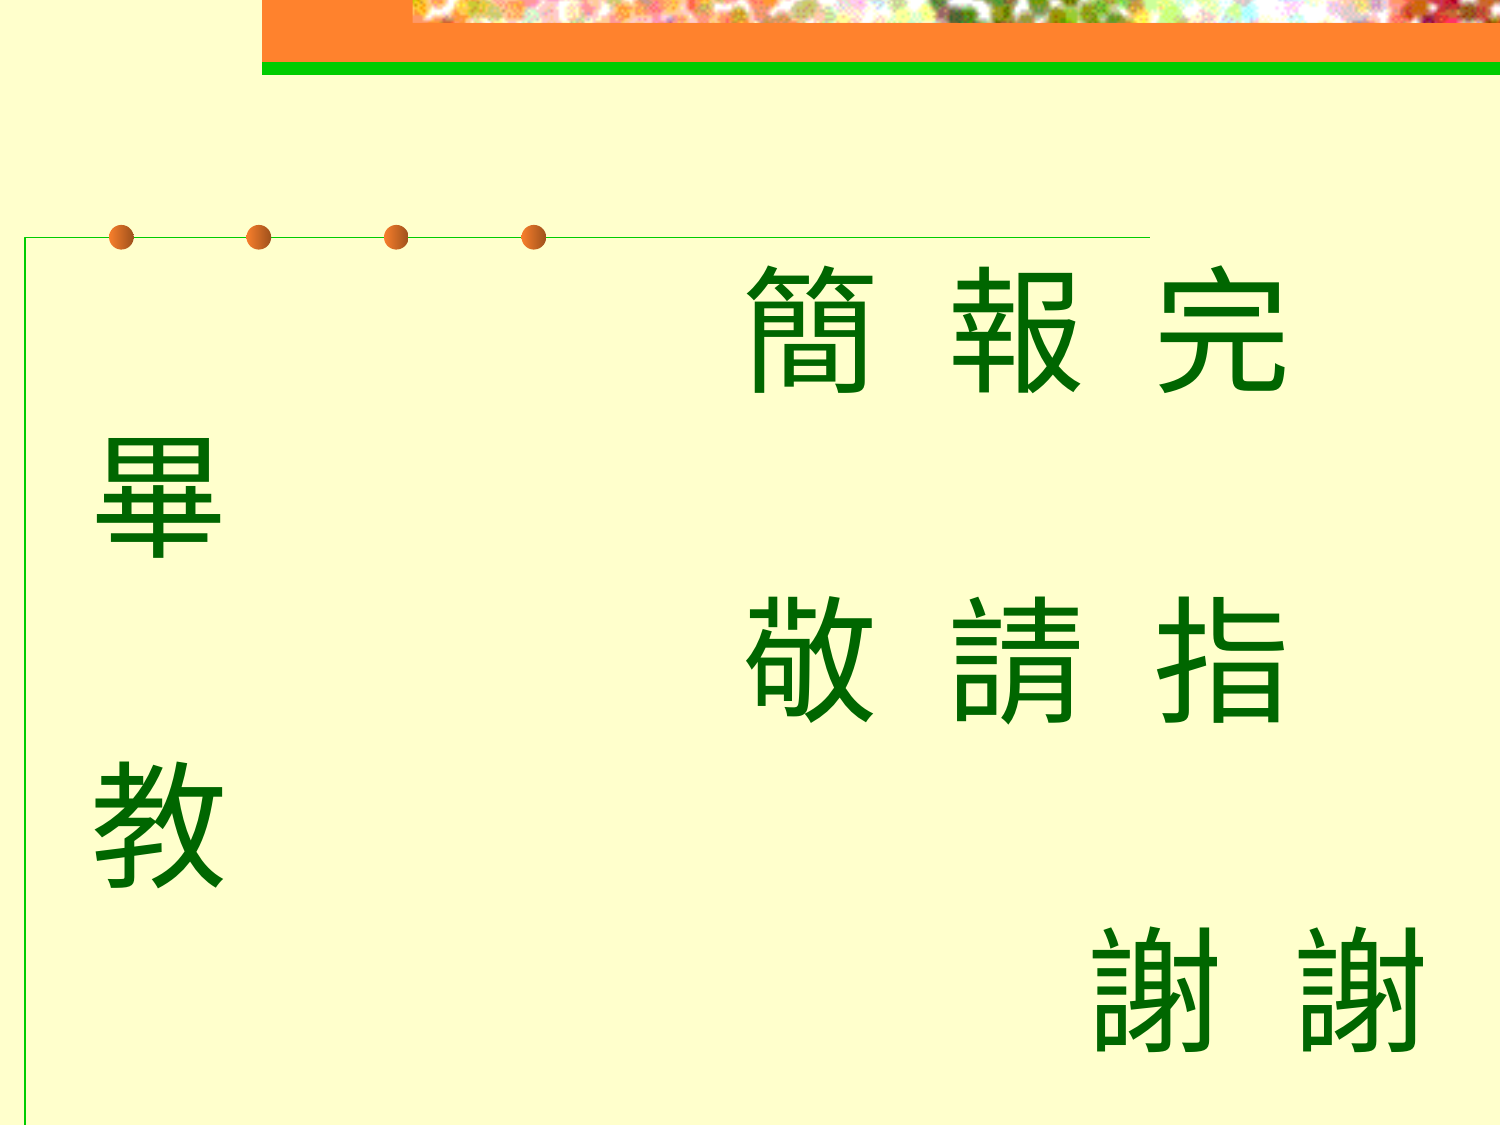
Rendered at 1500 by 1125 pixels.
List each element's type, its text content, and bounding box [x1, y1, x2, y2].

text_box 簡 報 完 畢 敬 請 指 教 謝 謝 明新科技大學 總務長 岳吉剛 TEL ：（03）5593142＃2410 E-MAIL ：cky@must.edu.tw [75, 237, 1463, 1125]
